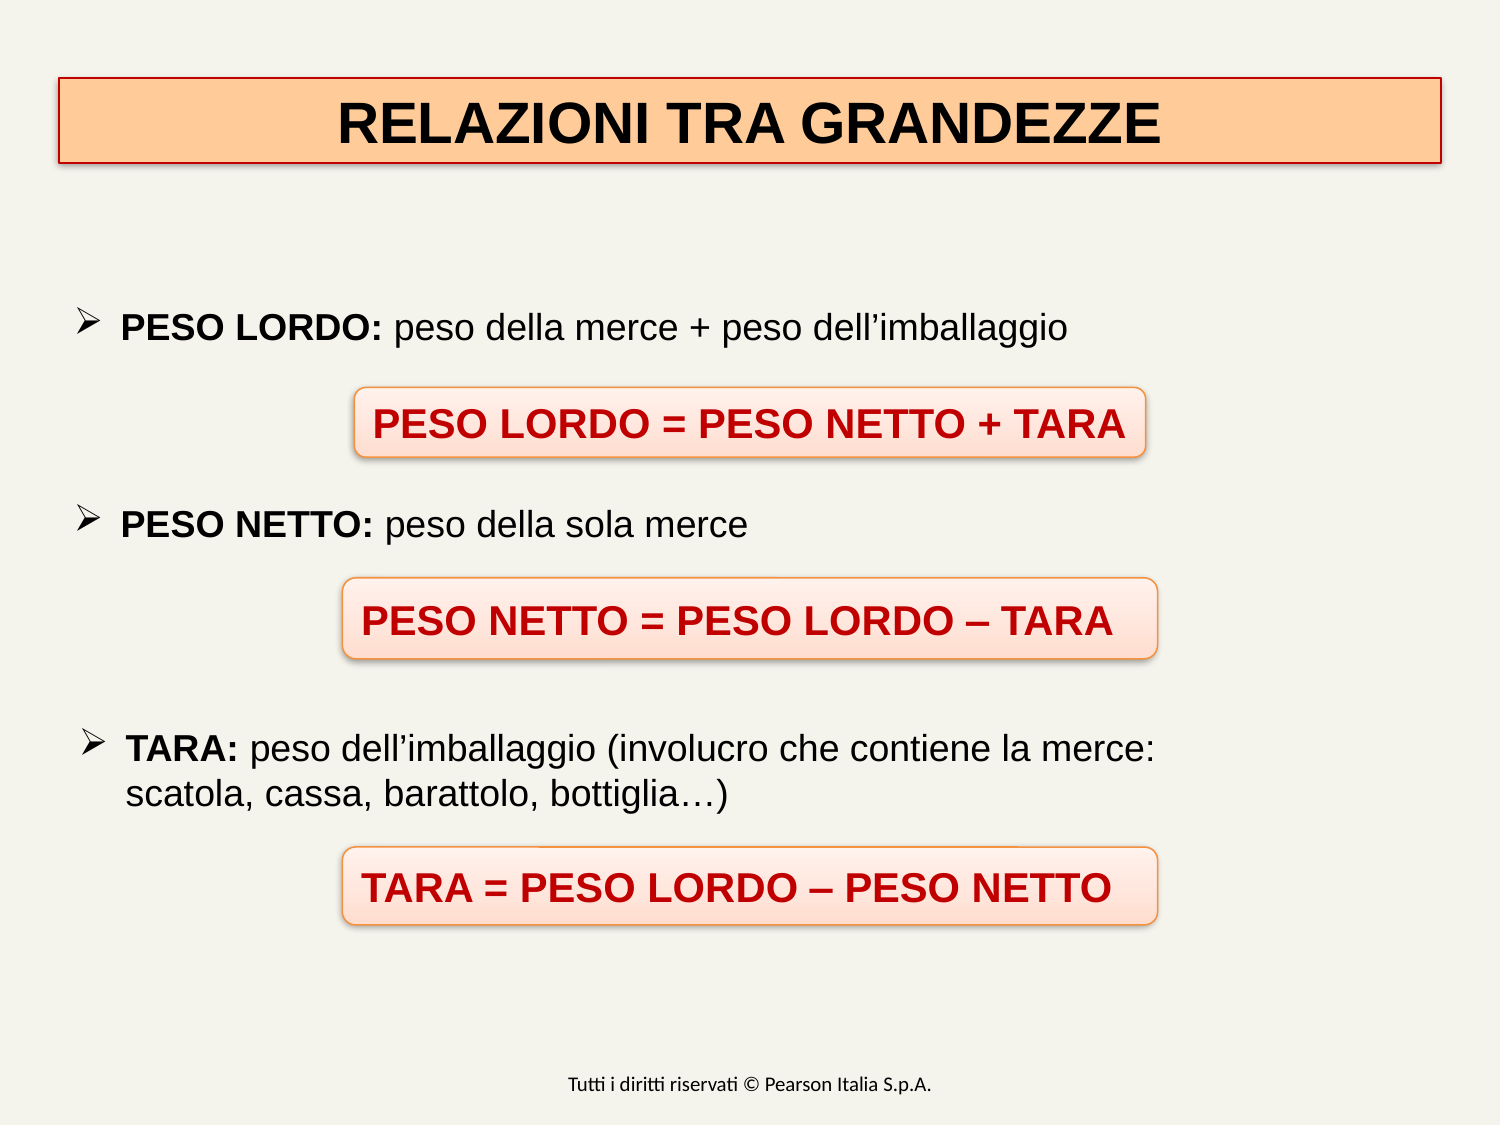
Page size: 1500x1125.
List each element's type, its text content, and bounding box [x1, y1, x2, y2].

text_box Tutti i diritti riservati © Pearson Italia S.p.A. [0, 1062, 1500, 1103]
text_box PESO LORDO: peso della merce + peso dell’imballaggio [58, 296, 1459, 356]
text_box TARA = PESO LORDO ‒ PESO NETTO [342, 846, 1158, 925]
text_box PESO LORDO = PESO NETTO + TARA [354, 387, 1146, 458]
text_box TARA: peso dell’imballaggio (involucro che contiene la merce: scatola, cassa, barattolo, bottiglia…) [64, 716, 1269, 822]
text_box RELAZIONI TRA GRANDEZZE [58, 78, 1441, 163]
text_box PESO NETTO: peso della sola merce [58, 492, 1353, 553]
text_box PESO NETTO = PESO LORDO ‒ TARA [342, 577, 1158, 659]
